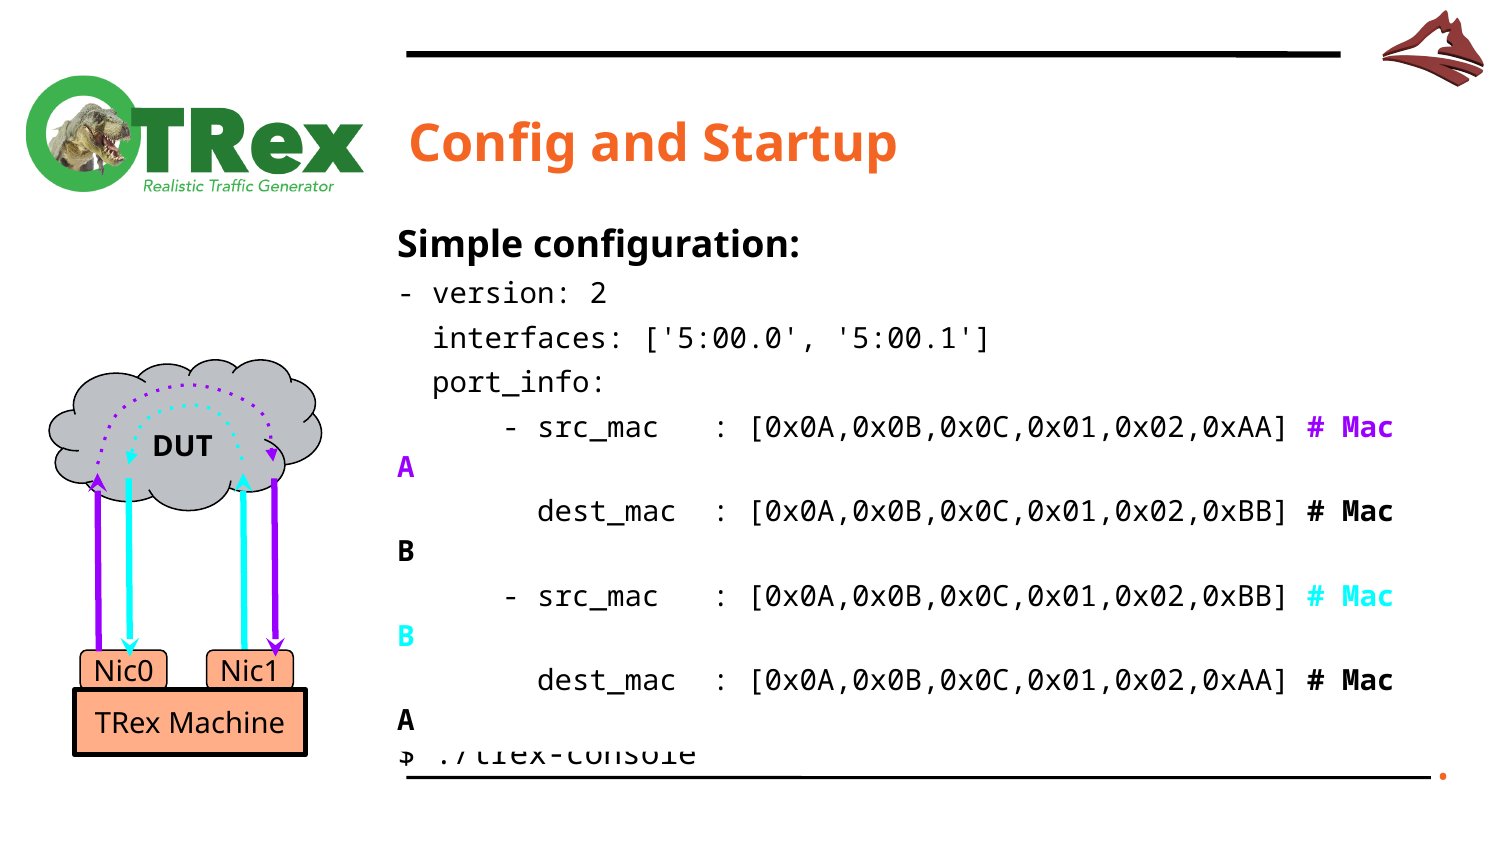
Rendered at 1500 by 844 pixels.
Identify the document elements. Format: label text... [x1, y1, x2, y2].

text_box Nic0 [74, 637, 173, 689]
text_box DUT [137, 412, 236, 478]
text_box [237, 486, 251, 492]
text_box Nic0 [121, 637, 138, 644]
picture [15, 66, 375, 199]
text_box TRex Machine [74, 689, 306, 755]
picture [1382, 10, 1484, 87]
text_box Nic1 [200, 637, 300, 703]
text_box [49, 359, 322, 511]
title Config and Startup [393, 94, 1431, 199]
text_box Simple configuration: - version: 2 interfaces: ['5:00.0', '5:00.1'] port_info: - src_mac : [0x0A,0x0B,0x0C,0x01,0x02,0xAA] # Mac A dest_mac : [0x0A,0x0B,0x0C,0x01,0x02,0xBB] # Mac B - src_mac : [0x0A,0x0B,0x0C,0x01,0x02,0xBB] # Mac B dest_mac : [0x0A,0x0B,0x0C,0x01,0x02,0xAA] # Mac A [382, 198, 1420, 752]
text_box • [1422, 743, 1475, 809]
